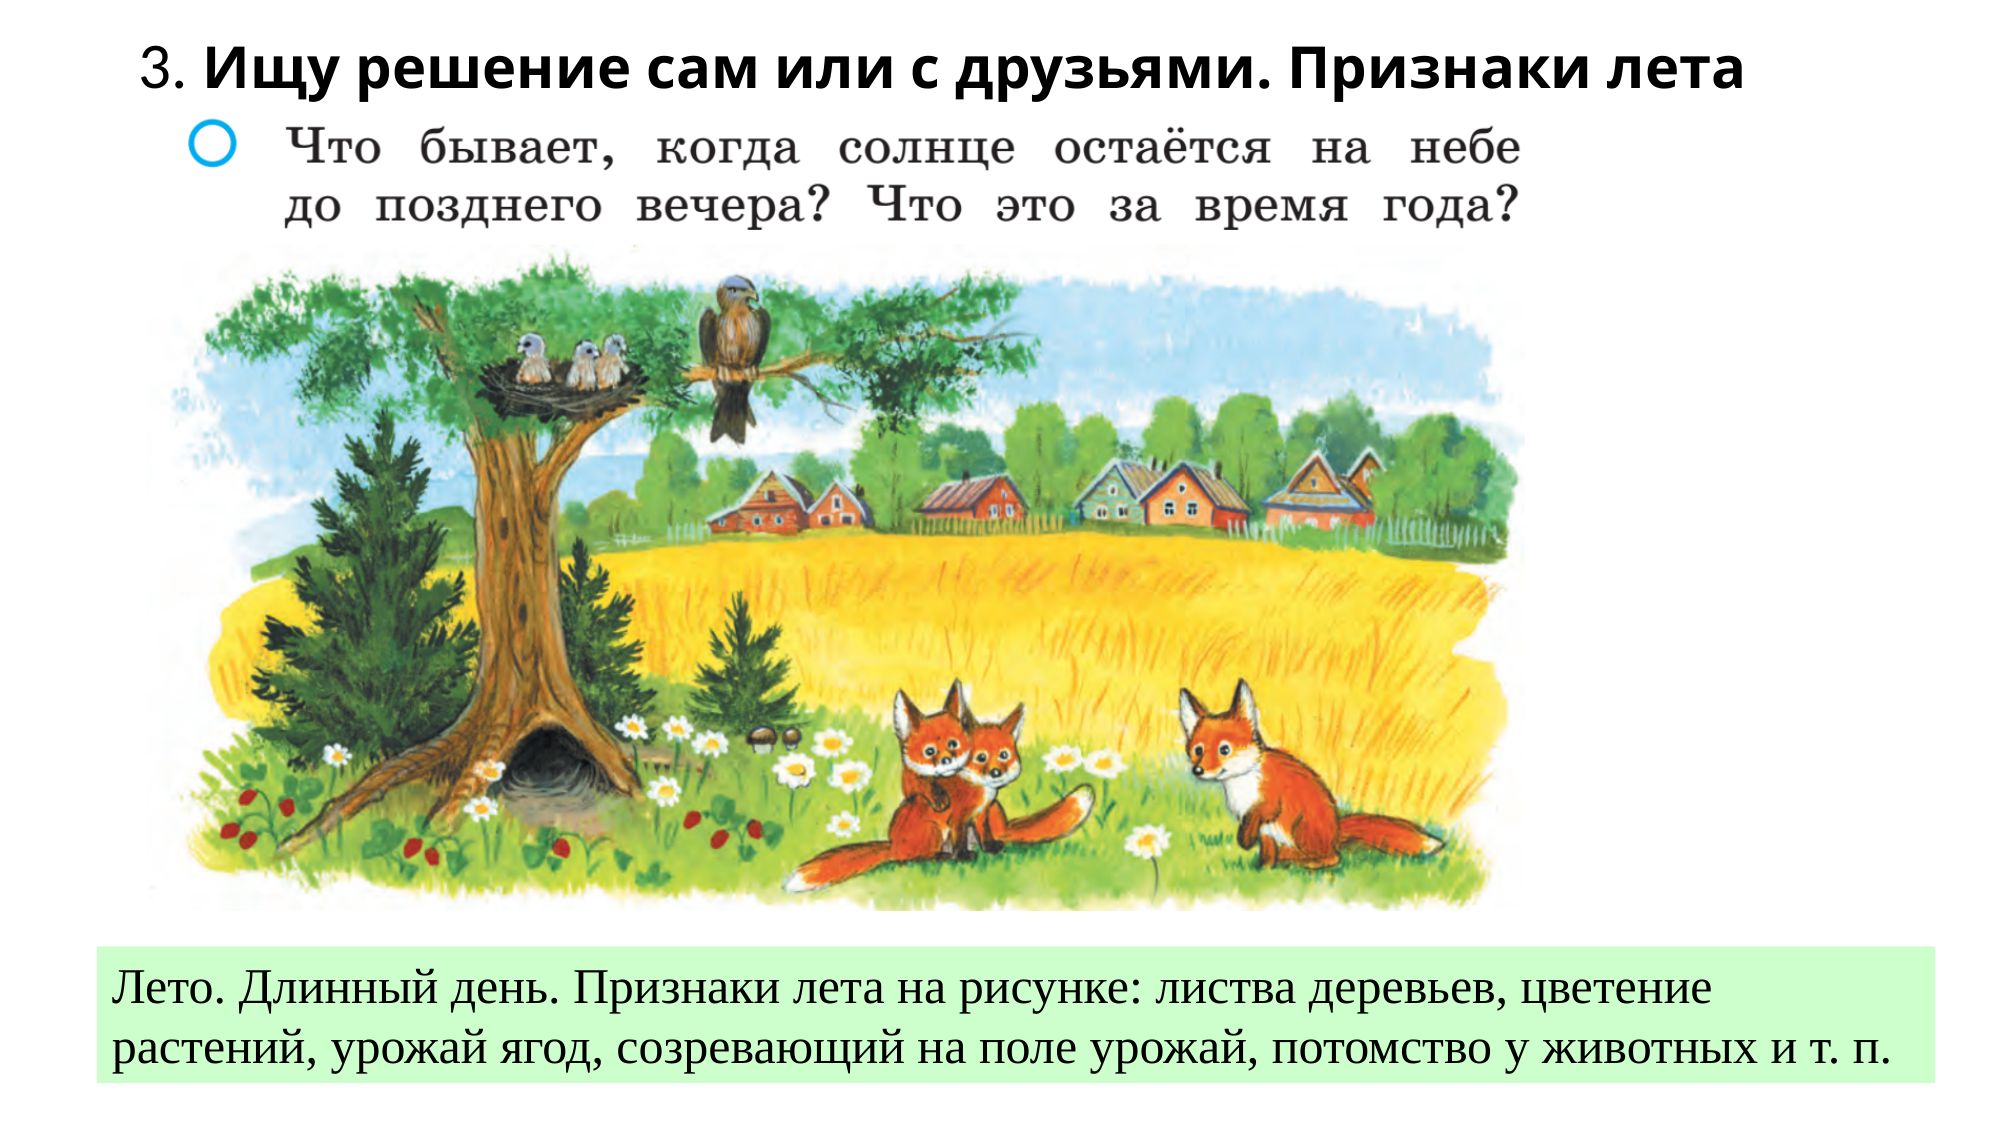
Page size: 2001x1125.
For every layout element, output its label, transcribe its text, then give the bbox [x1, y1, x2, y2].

picture [123, 110, 1530, 911]
title 3. Ищу решение сам или с друзьями. Признаки лета [123, 23, 1849, 111]
text_box Лето. Длинный день. Признаки лета на рисунке: листва деревьев, цветение растений, урожай ягод, созревающий на поле урожай, потомство у животных и т. п. [96, 946, 1936, 1083]
